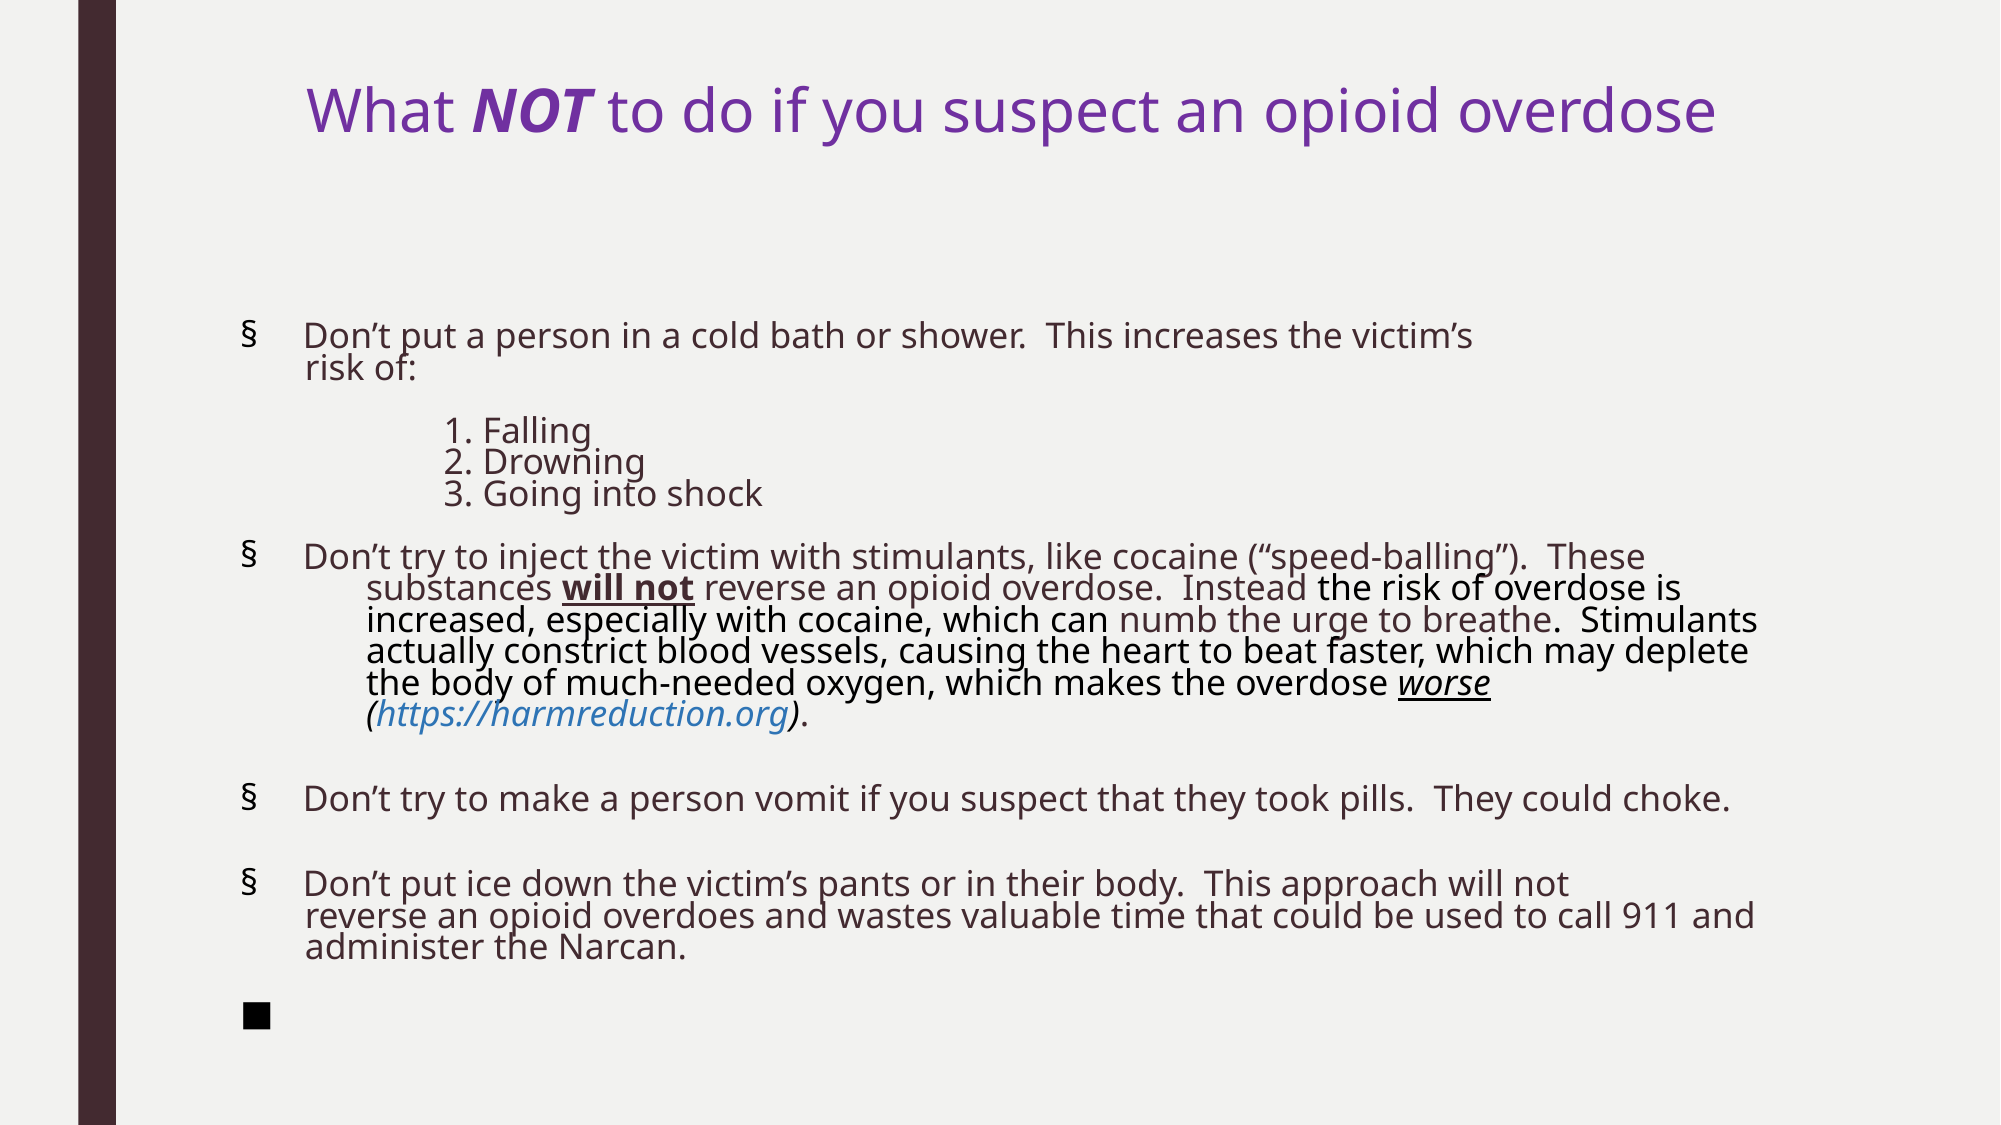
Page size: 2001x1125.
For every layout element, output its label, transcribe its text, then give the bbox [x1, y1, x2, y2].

title What NOT to do if you suspect an opioid overdose [225, 72, 1801, 296]
list Don’t put a person in a cold bath or shower. This increases the victim’s risk of: 1. Falling 2. Drowning 3. Going into shock Don’t try to inject the victim with stimulants, like cocaine (“speed-balling”). These substances will not reverse an opioid overdose. Instead the risk of overdose is increased, especially with cocaine, which can numb the urge to breathe. Stimulants actually constrict blood vessels, causing the heart to beat faster, which may deplete the body of much-needed oxygen, which makes the overdose worse (https://harmreduction.org). Don’t try to make a person vomit if you suspect that they took pills. They could choke. Don’t put ice down the victim’s pants or in their body. This approach will not reverse an opioid overdoes and wastes valuable time that could be used to call 911 and administer the Narcan. [225, 316, 1801, 983]
